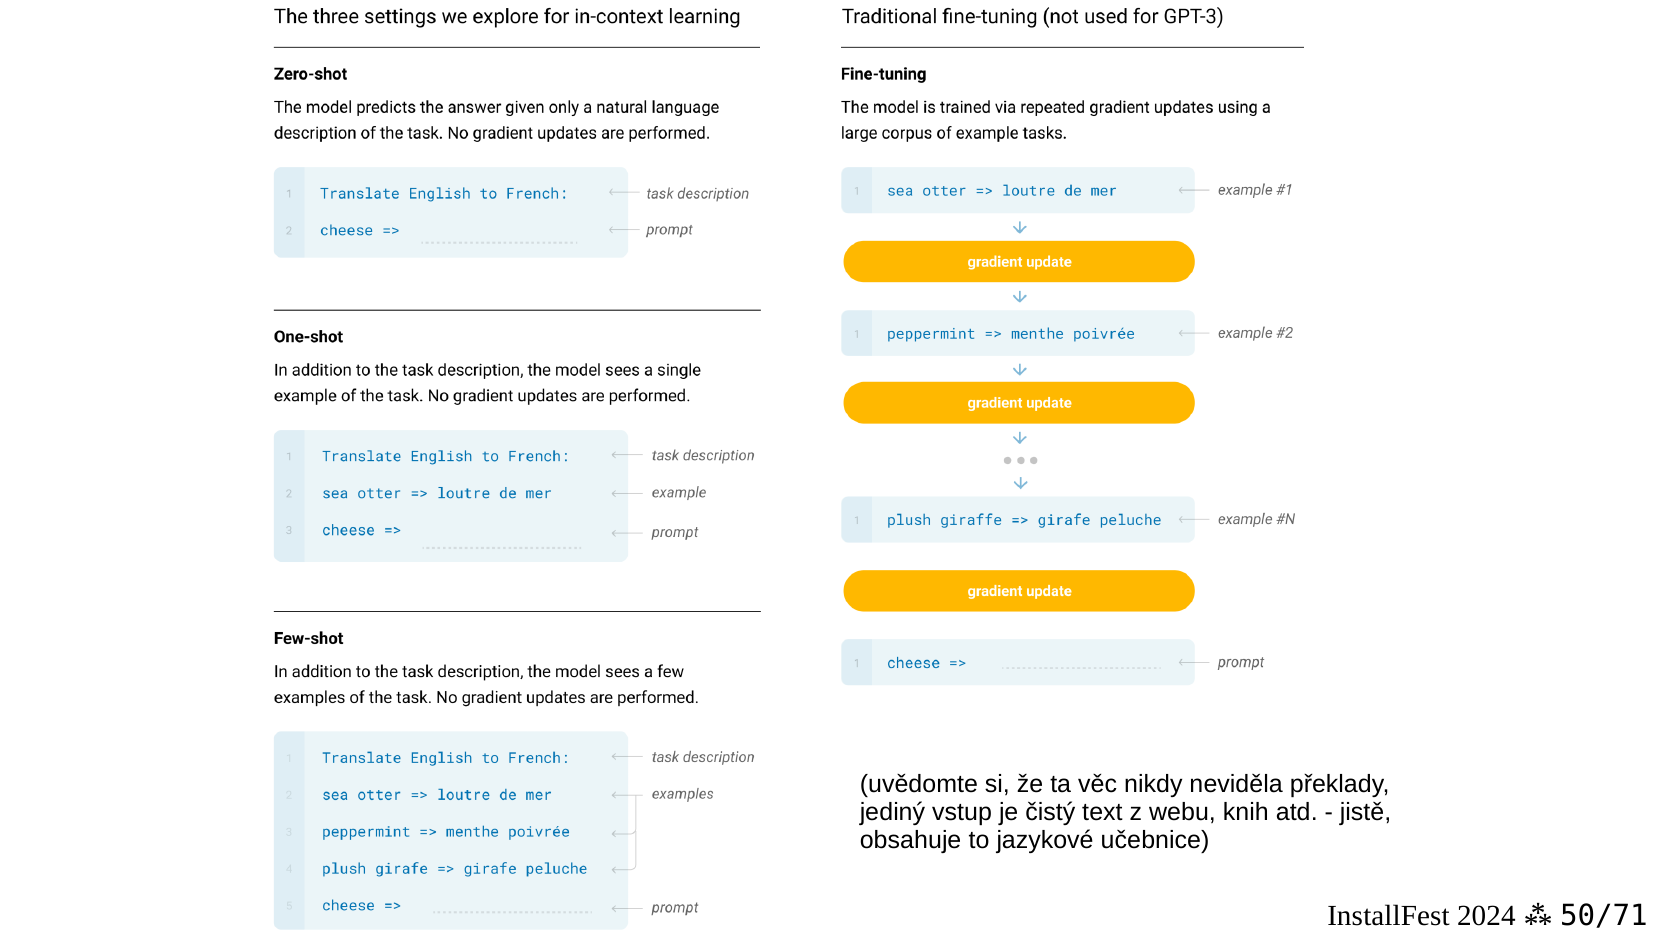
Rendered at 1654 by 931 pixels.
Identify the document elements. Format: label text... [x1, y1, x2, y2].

text_box (uvědomte si, že ta věc nikdy neviděla překlady, jediný vstup je čistý text z webu, knih atd. - jistě, obsahuje to jazykové učebnice) [845, 762, 1408, 862]
picture [262, 0, 1304, 931]
